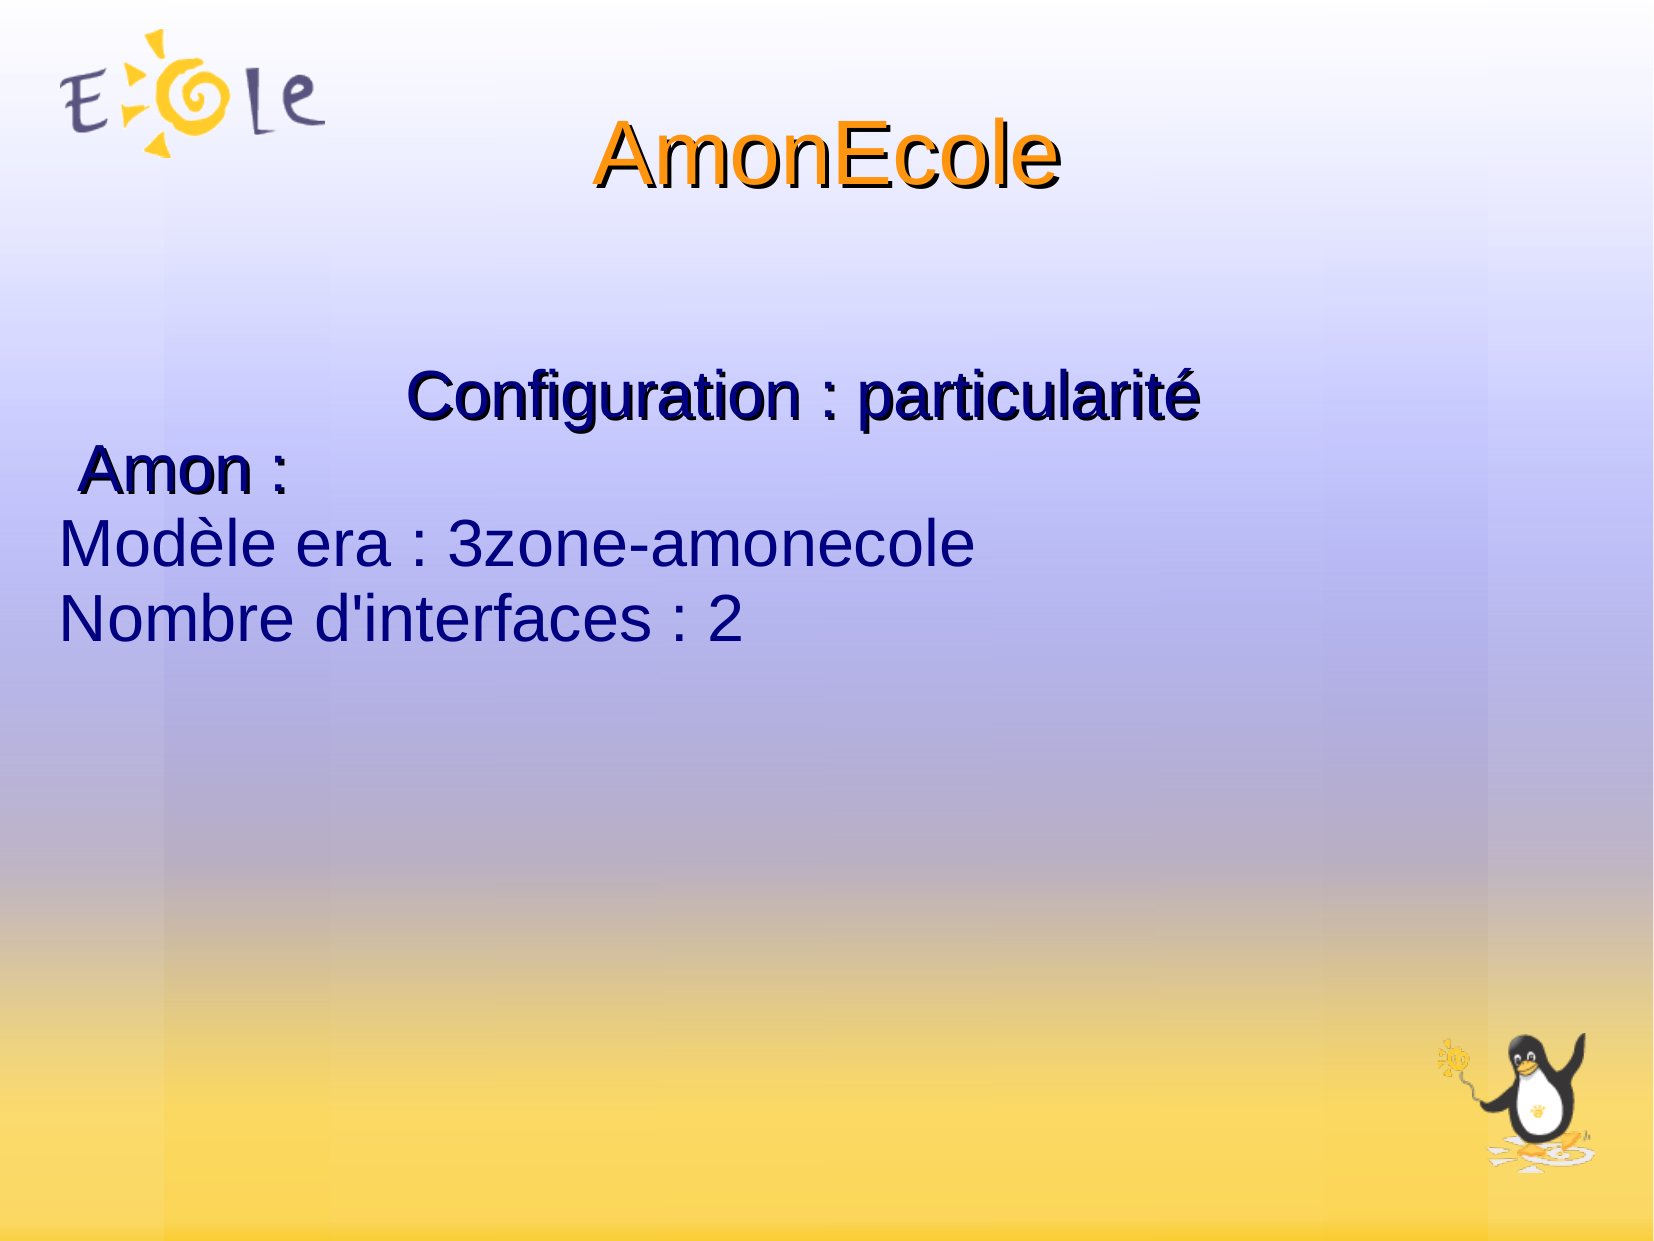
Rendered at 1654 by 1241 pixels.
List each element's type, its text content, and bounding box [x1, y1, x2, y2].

title AmonEcole [82, 49, 1571, 257]
text_box Configuration : particularité Amon : Modèle era : 3zone-amonecole Nombre d'interfaces : 2 [59, 209, 1548, 1028]
picture [0, 0, 1654, 1241]
